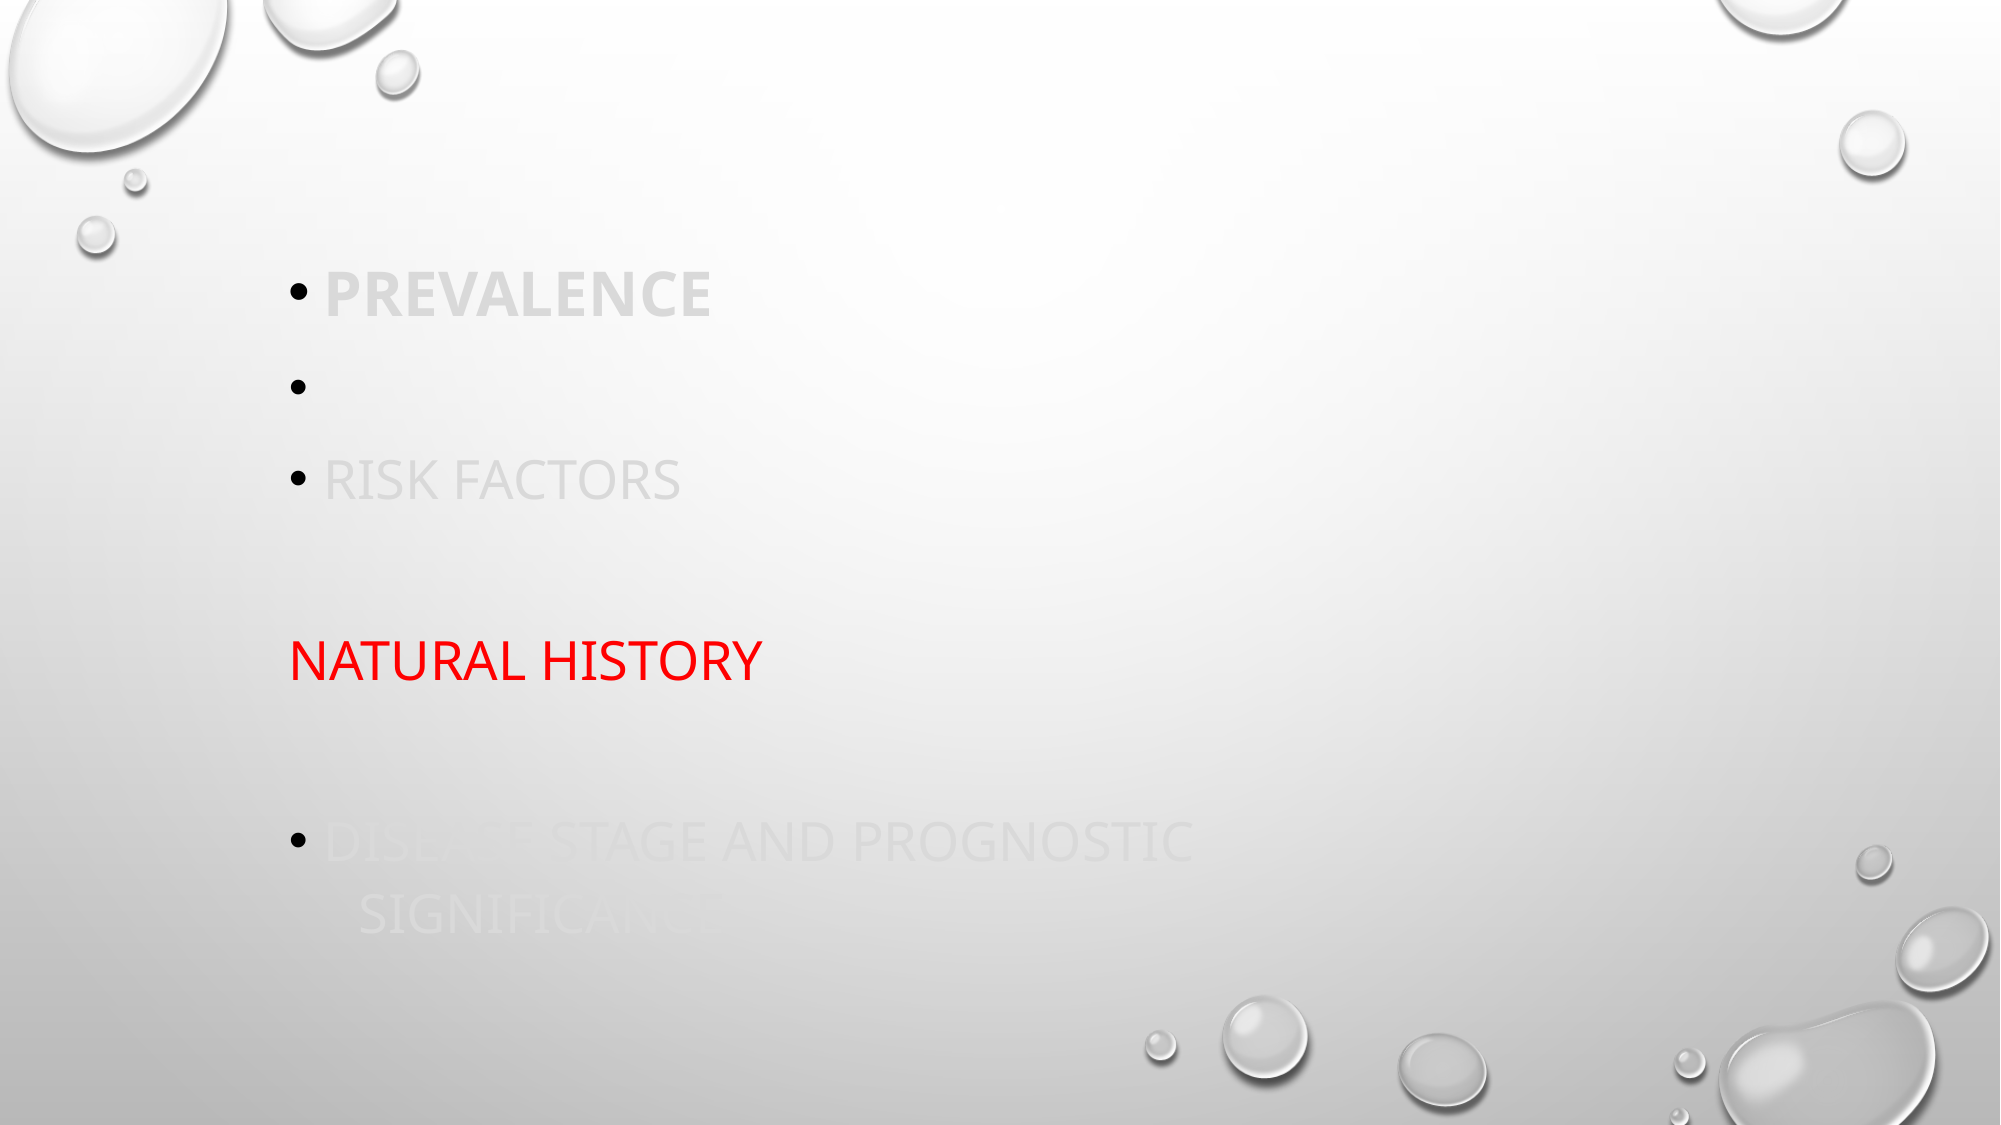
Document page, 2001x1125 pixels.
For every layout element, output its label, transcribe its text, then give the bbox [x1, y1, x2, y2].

list Prevalence Risk factors Natural history Disease stage and prognostic significance [273, 239, 1568, 953]
